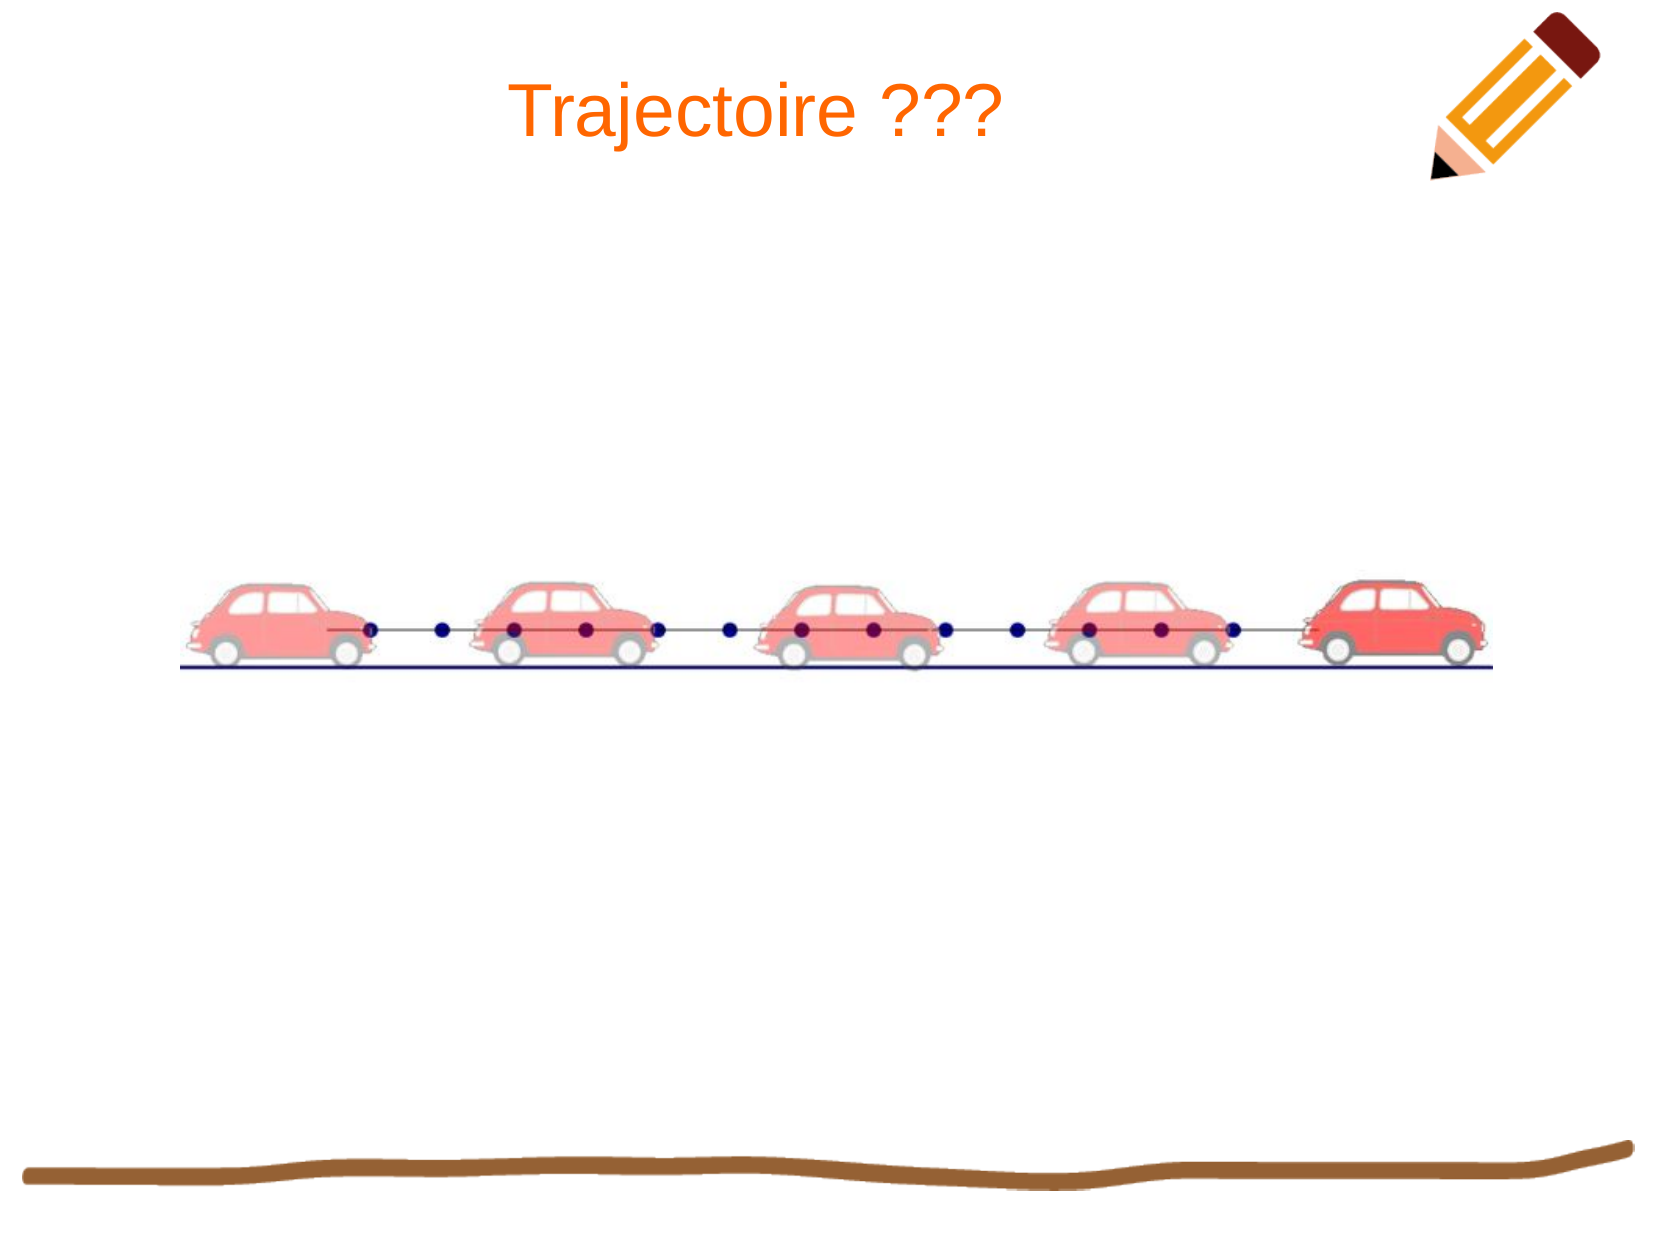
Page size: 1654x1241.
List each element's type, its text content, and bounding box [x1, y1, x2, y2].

picture [180, 556, 1493, 698]
picture [1430, 12, 1601, 181]
picture [22, 1140, 1635, 1191]
title Trajectoire ??? [82, 49, 1430, 172]
